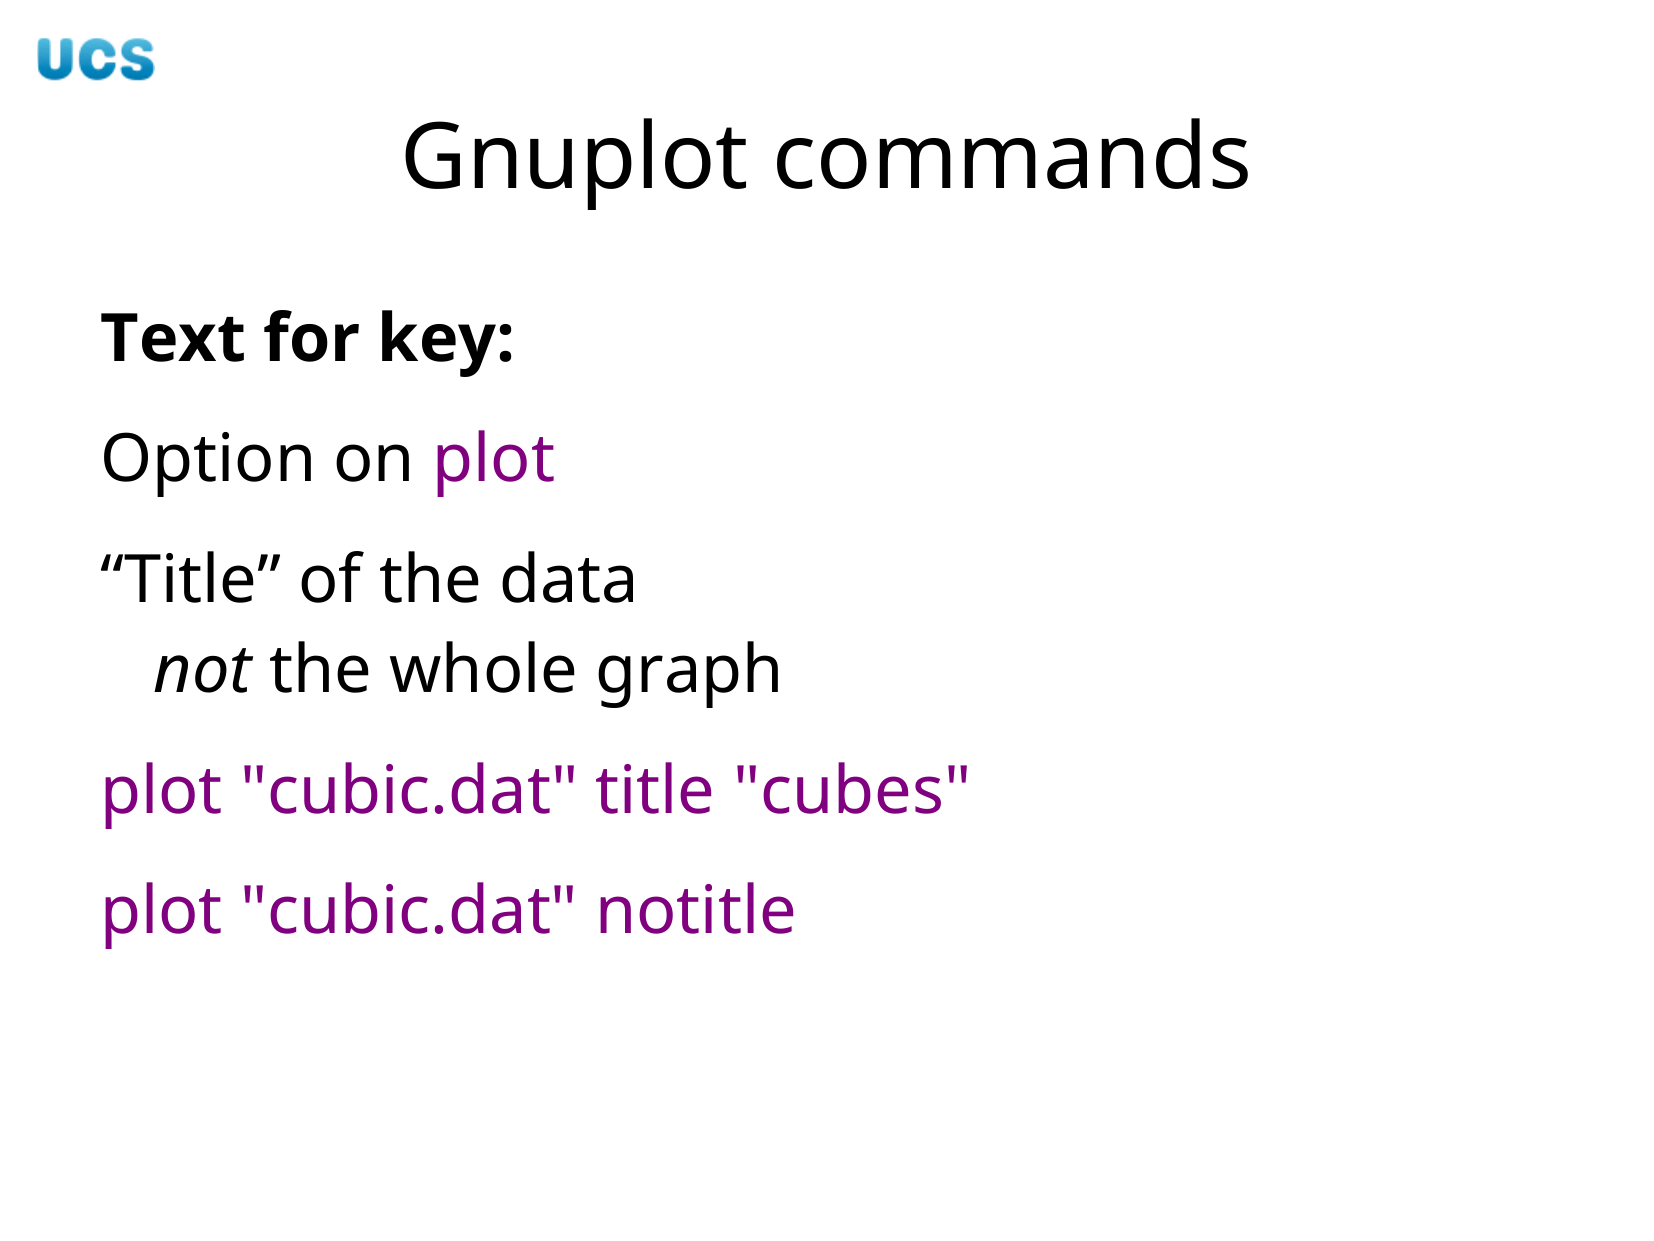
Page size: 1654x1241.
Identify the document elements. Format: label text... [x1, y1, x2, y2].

title Gnuplot commands [82, 49, 1571, 257]
picture [37, 37, 155, 82]
list Text for key: Option on plot “Title” of the data not the whole graph plot "cubic.dat" title "cubes" plot "cubic.dat" notitle [82, 290, 1571, 1109]
